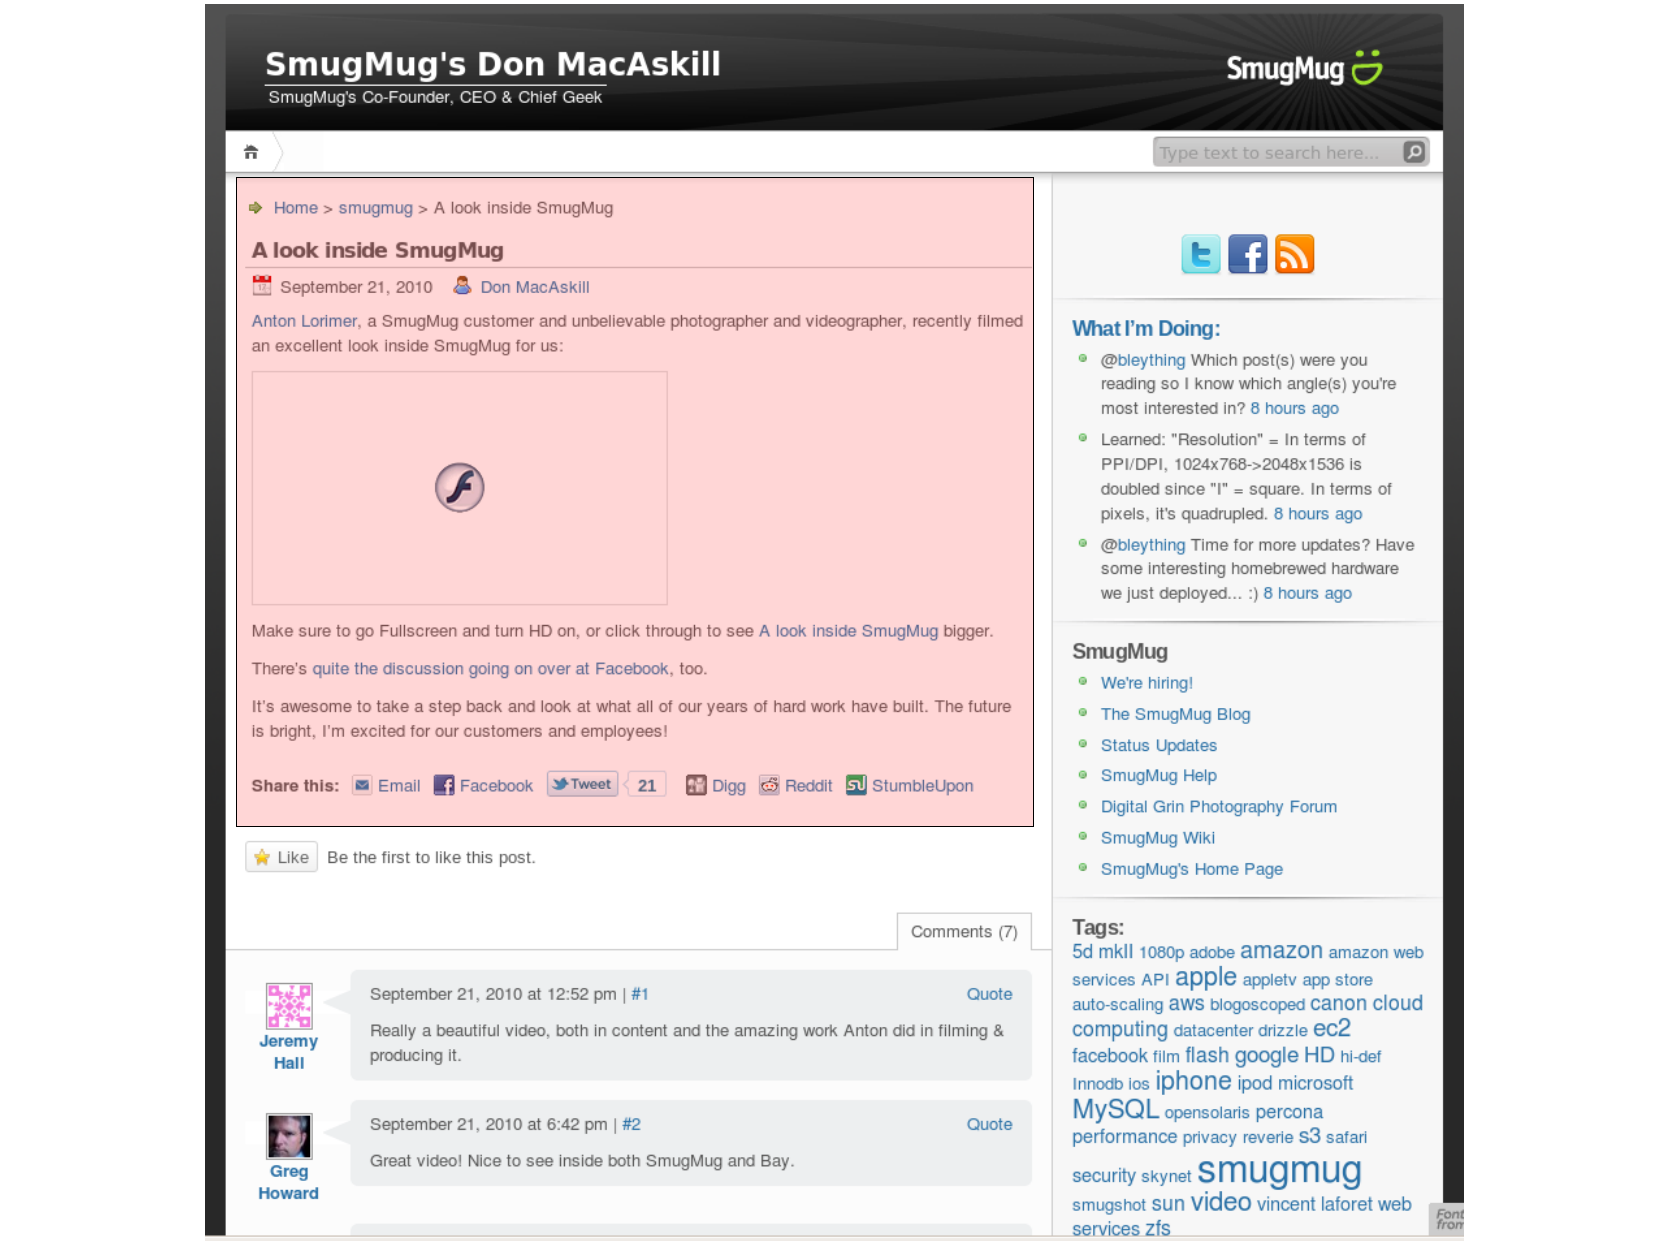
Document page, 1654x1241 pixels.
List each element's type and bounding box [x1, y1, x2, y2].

text_box [236, 177, 1034, 827]
picture [205, 4, 1464, 1241]
